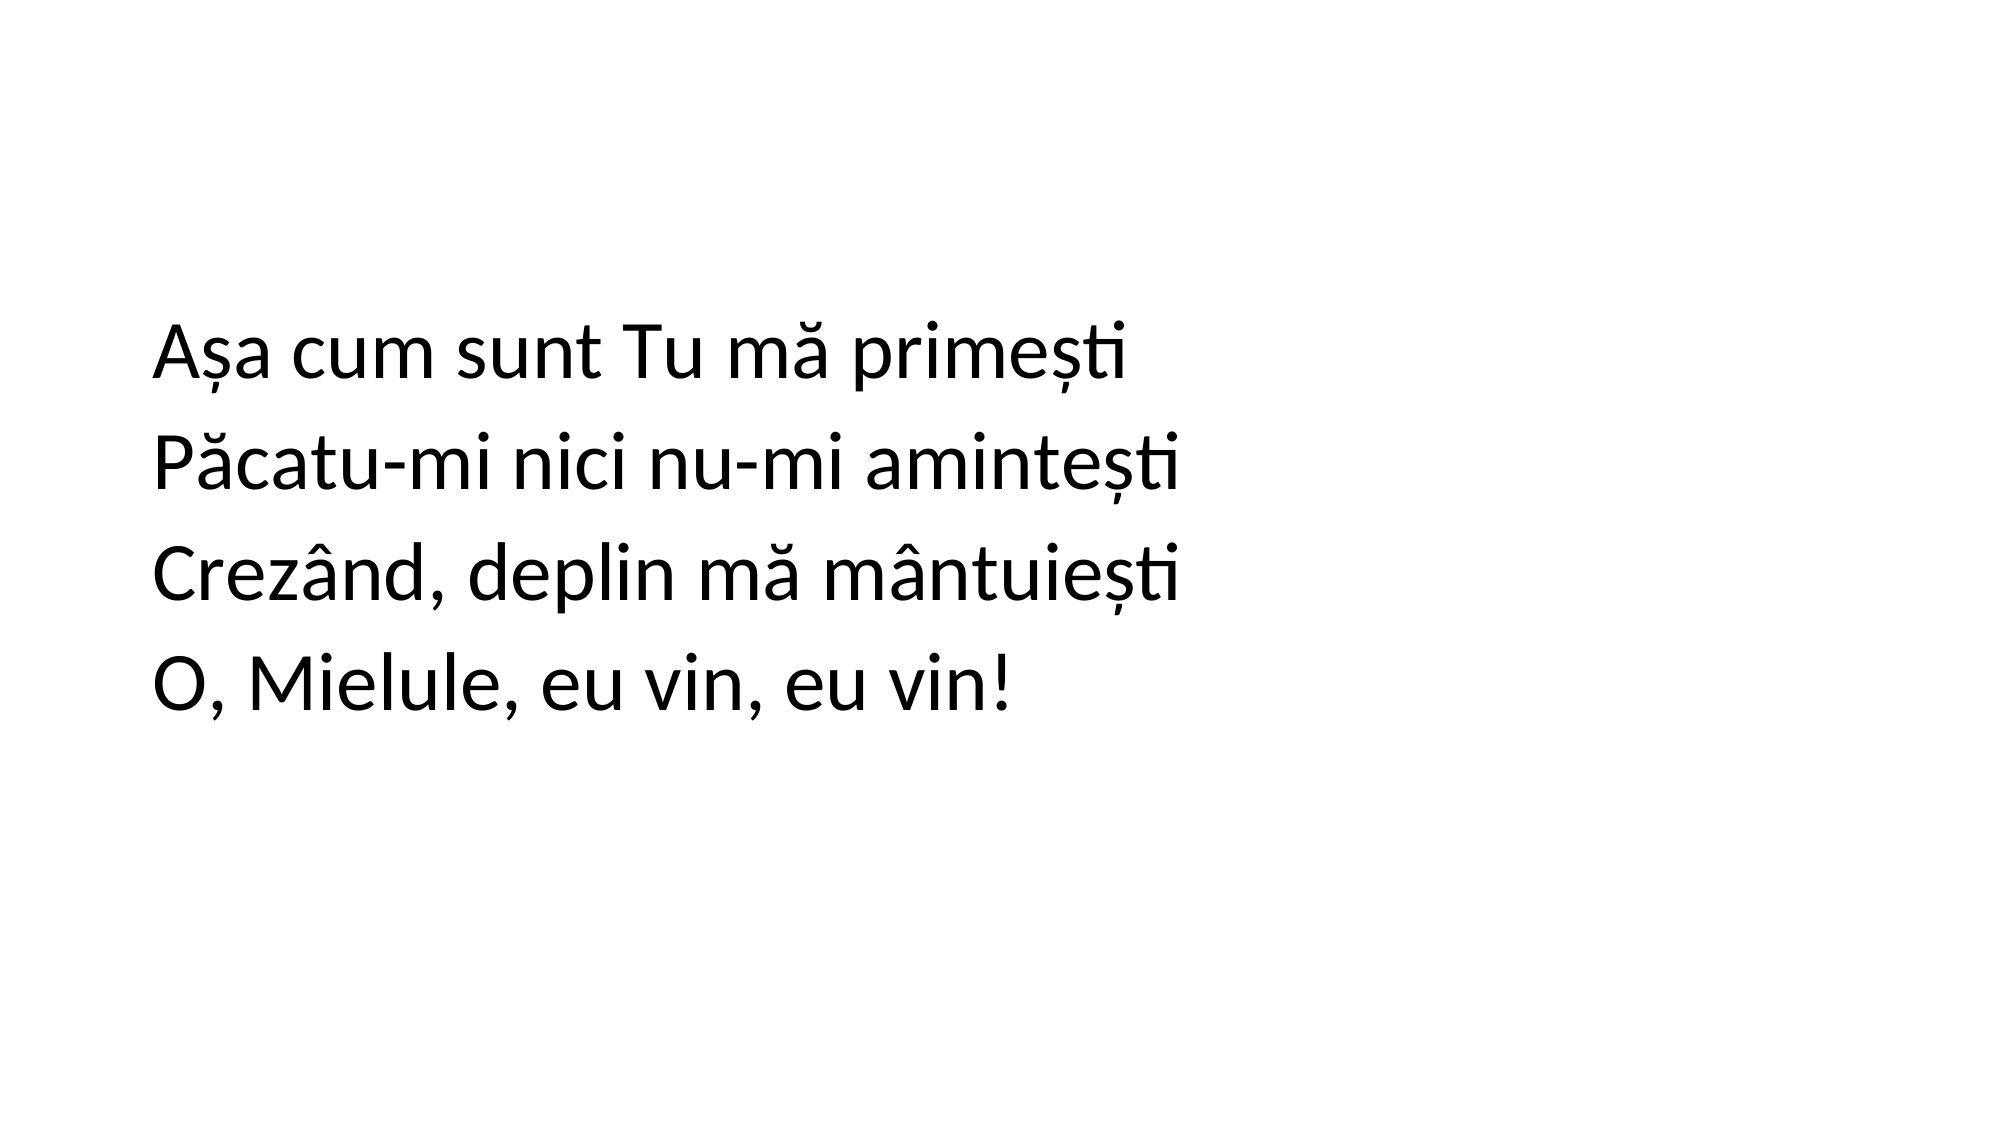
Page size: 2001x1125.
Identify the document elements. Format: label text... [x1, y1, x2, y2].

list Așa cum sunt Tu mă primești Păcatu-mi nici nu-mi amintești Crezând, deplin mă mântuiești O, Mielule, eu vin, eu vin! [137, 299, 1863, 1014]
